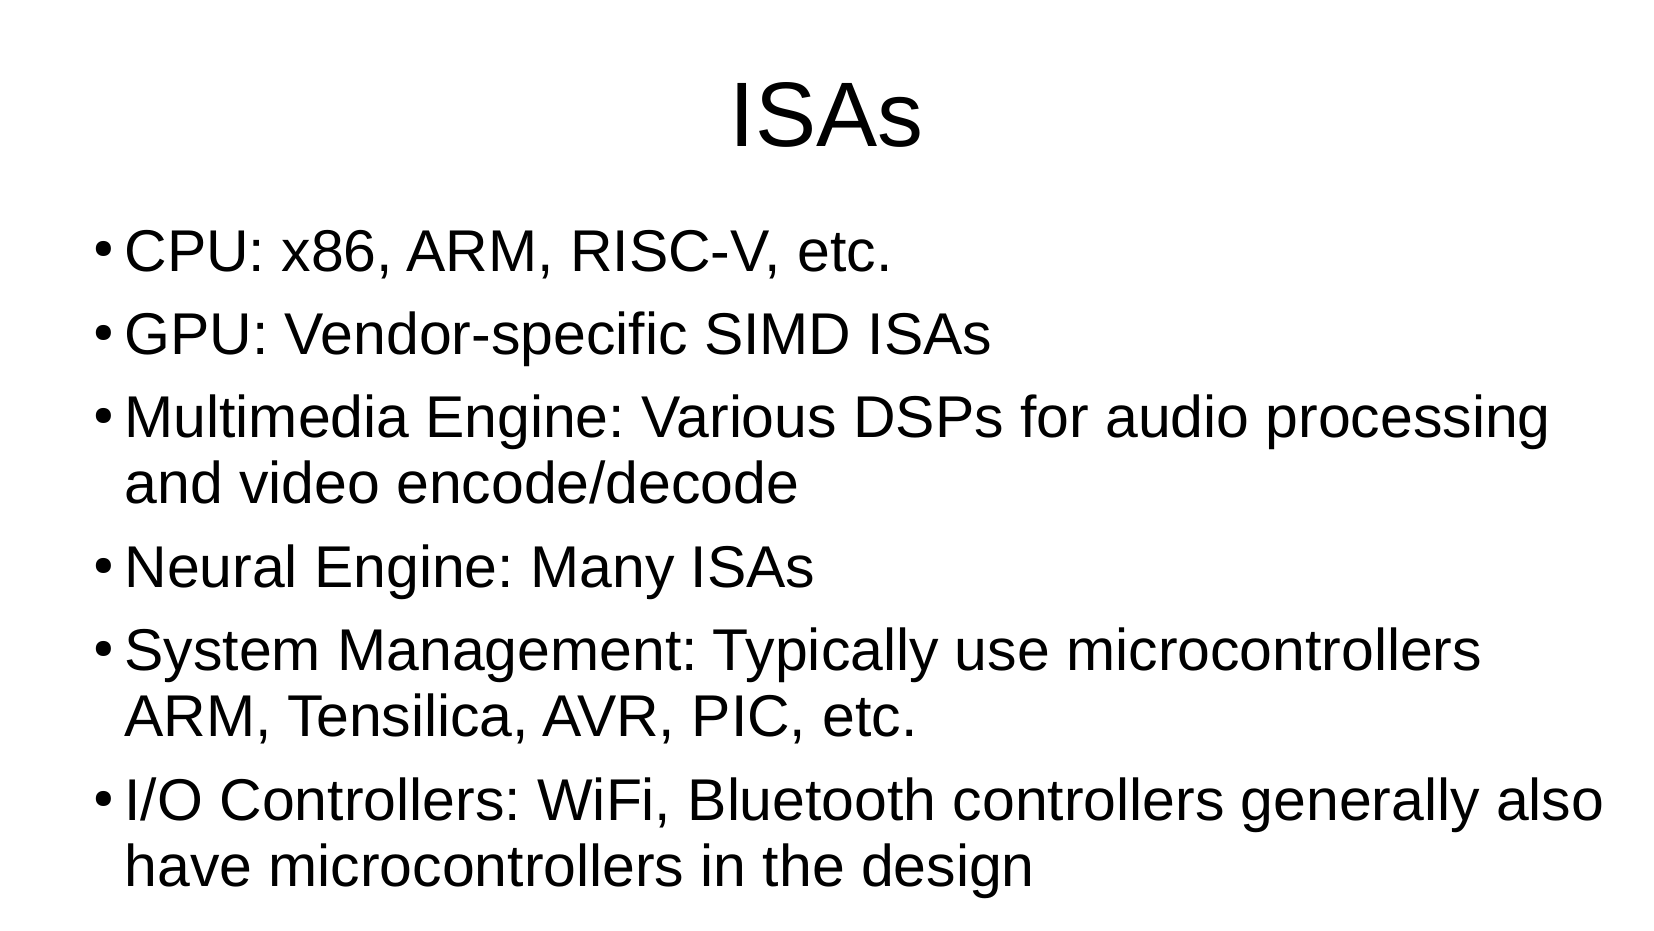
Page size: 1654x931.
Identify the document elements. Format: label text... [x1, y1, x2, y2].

list CPU: x86, ARM, RISC-V, etc. GPU: Vendor-specific SIMD ISAs Multimedia Engine: Various DSPs for audio processing and video encode/decode Neural Engine: Many ISAs System Management: Typically use microcontrollers ARM, Tensilica, AVR, PIC, etc. I/O Controllers: WiFi, Bluetooth controllers generally also have microcontrollers in the design [82, 217, 1613, 901]
title ISAs [82, 37, 1571, 193]
